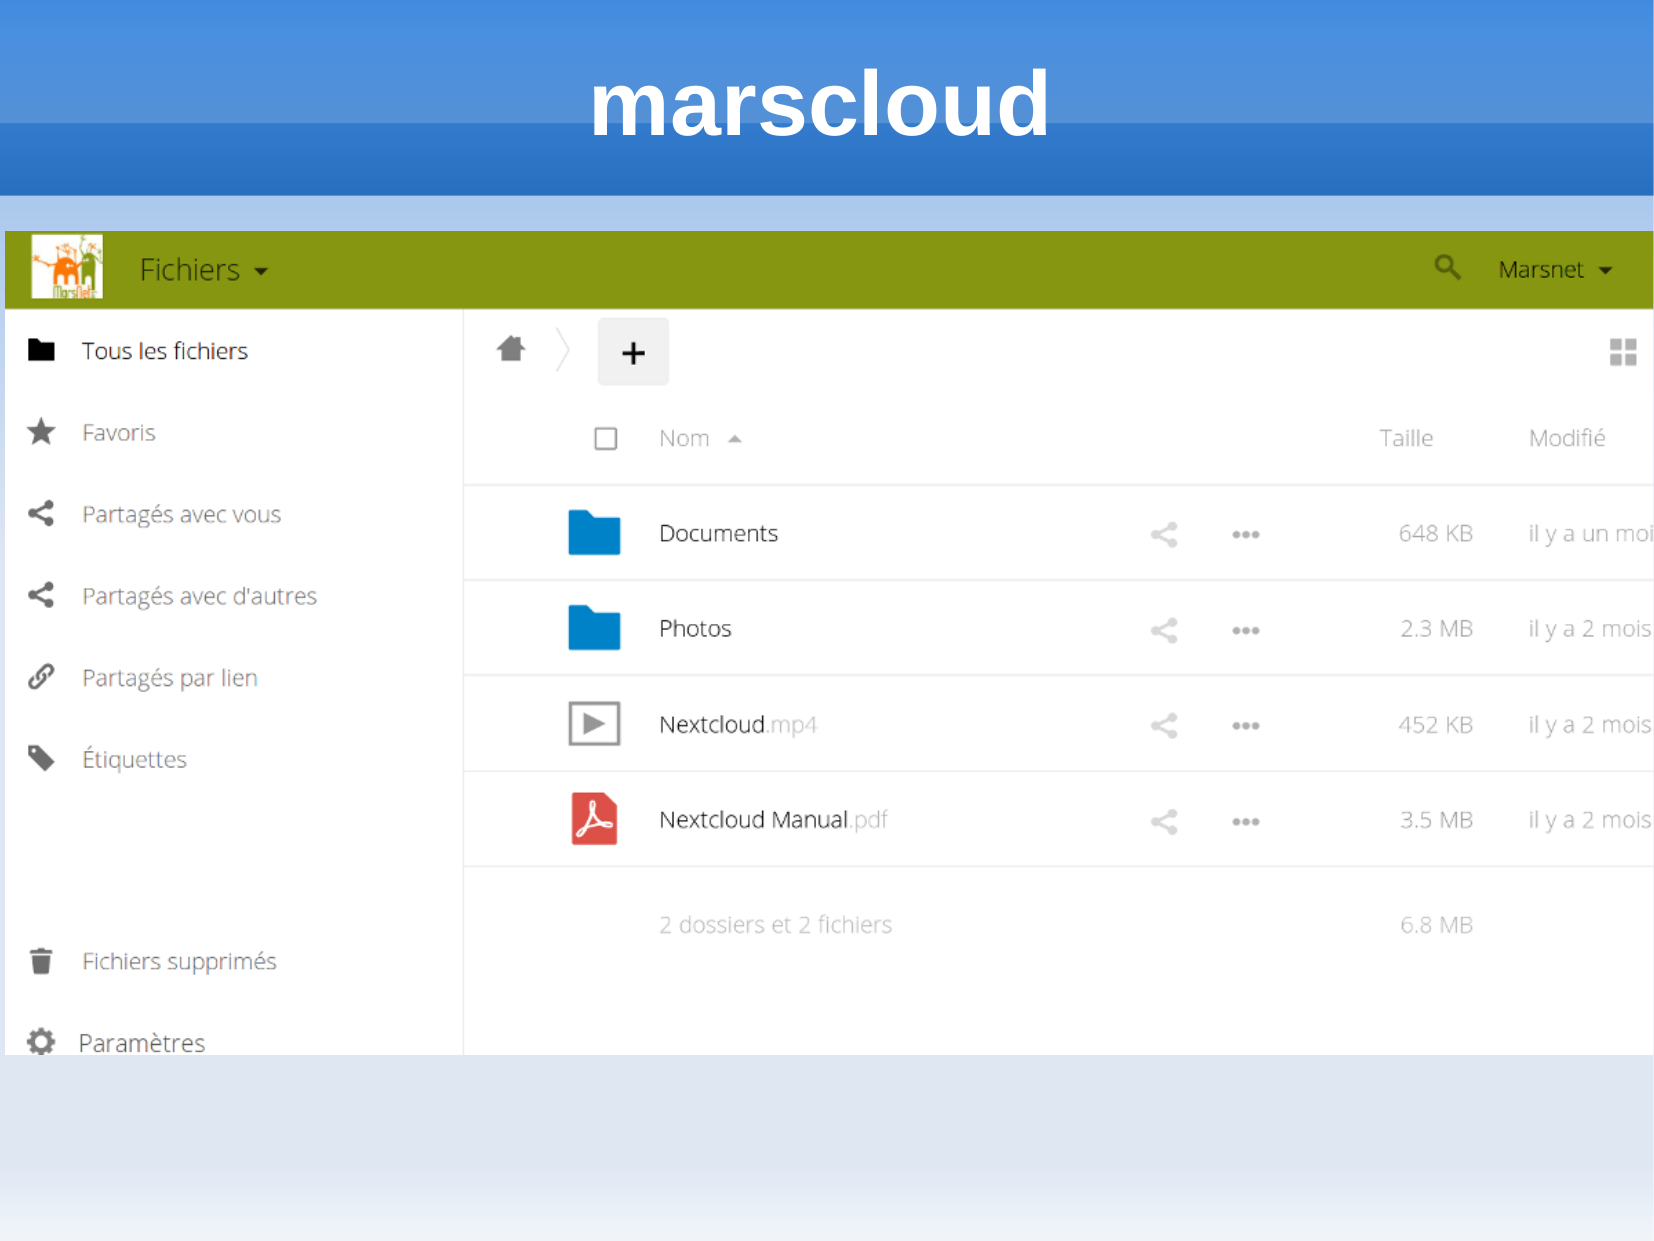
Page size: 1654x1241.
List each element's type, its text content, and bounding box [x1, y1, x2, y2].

title marscloud [76, 0, 1565, 208]
picture [0, 0, 1654, 1241]
